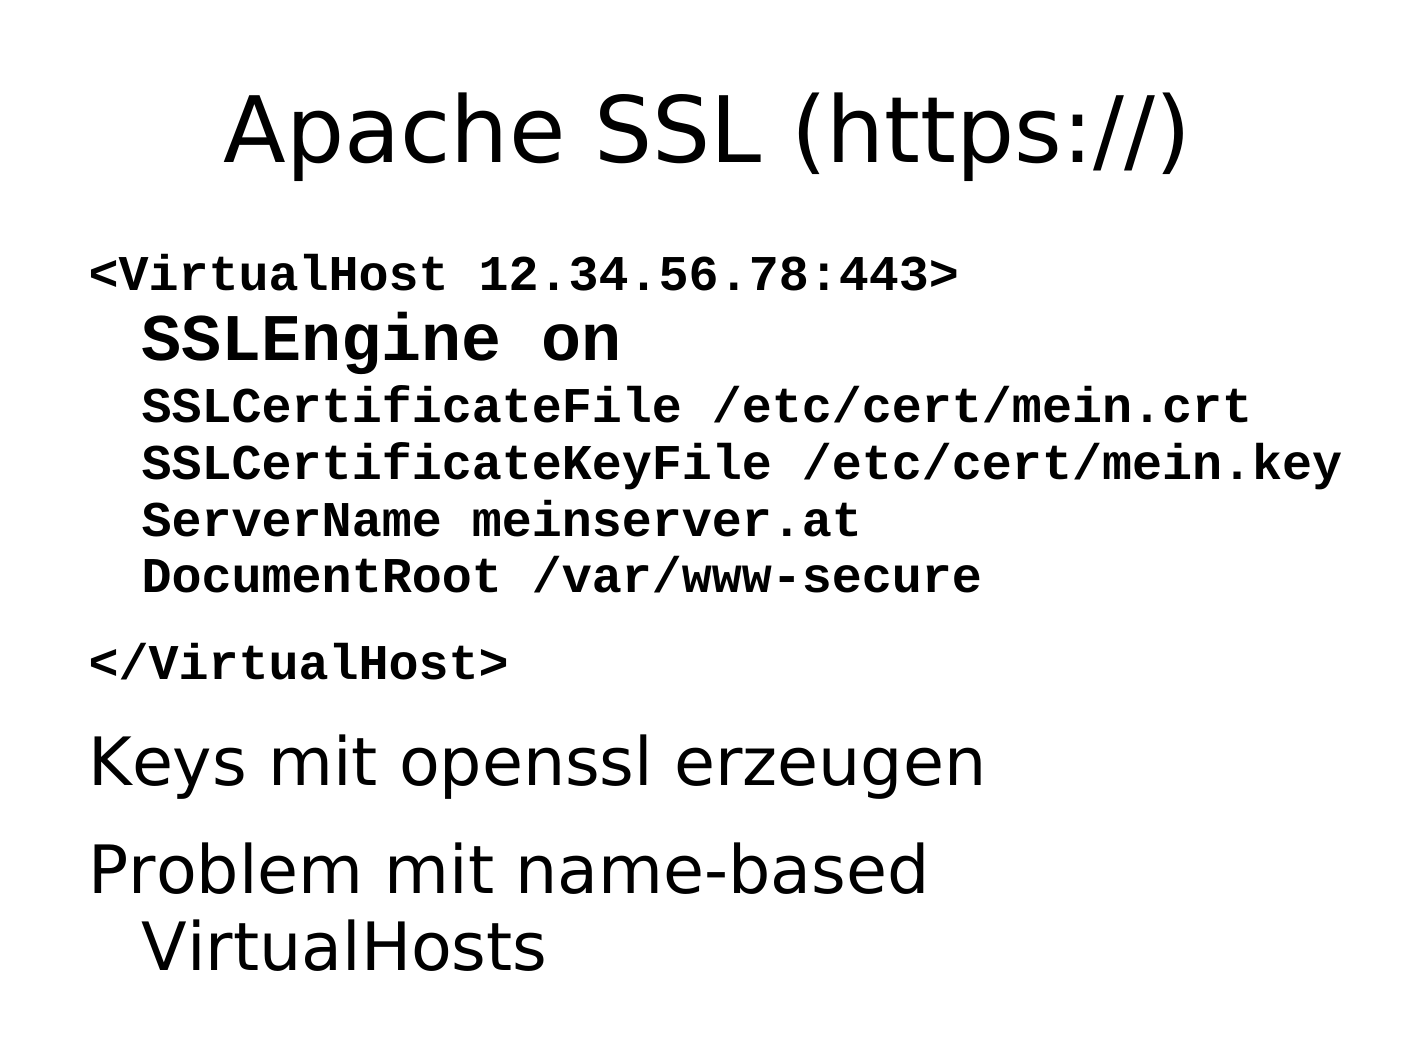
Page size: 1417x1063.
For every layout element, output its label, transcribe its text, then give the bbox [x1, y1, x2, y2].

title Apache SSL (https://) [70, 49, 1346, 213]
list <VirtualHost 12.34.56.78:443> SSLEngine on SSLCertificateFile /etc/cert/mein.crt SSLCertificateKeyFile /etc/cert/mein.key ServerName meinserver.at DocumentRoot /var/www-secure </VirtualHost> Keys mit openssl erzeugen Problem mit name-based VirtualHosts [70, 248, 1346, 987]
